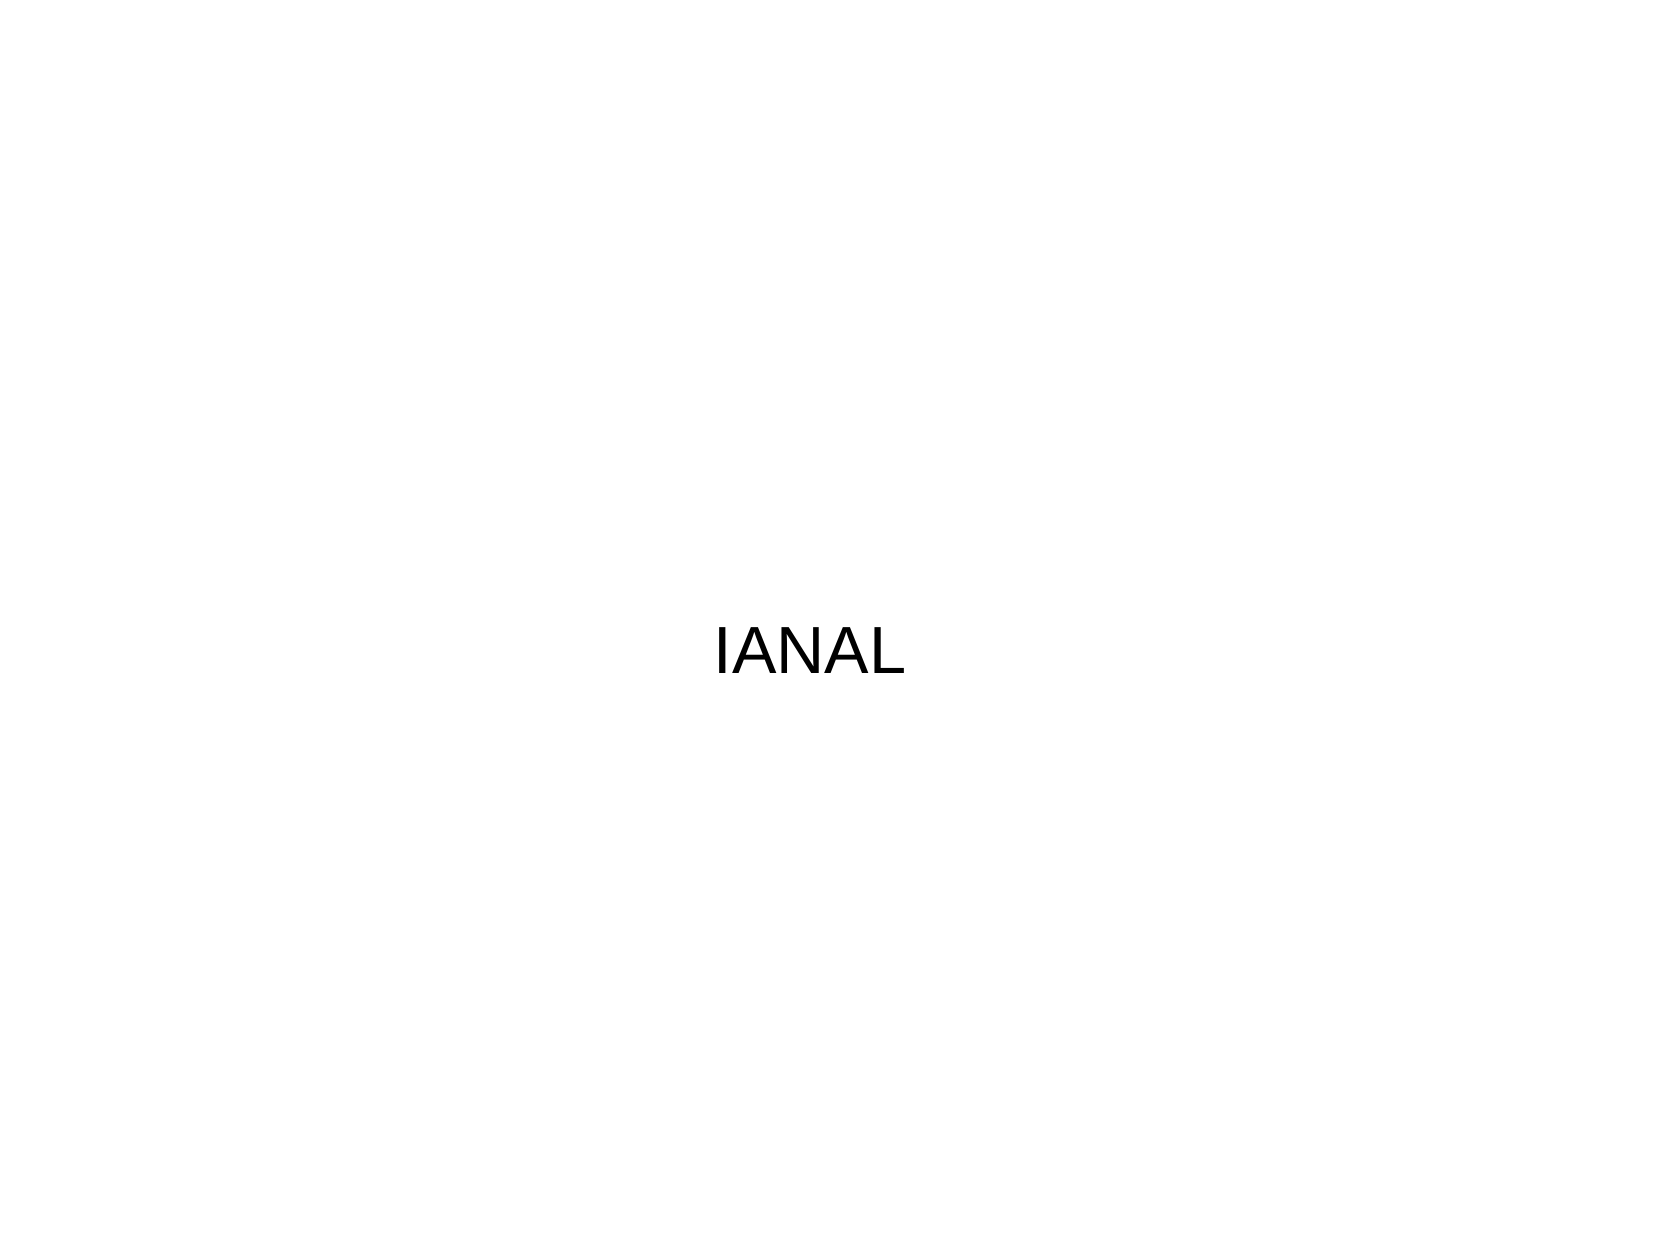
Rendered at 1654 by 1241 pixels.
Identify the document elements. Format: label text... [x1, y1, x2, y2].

list IANAL [82, 290, 1538, 1010]
